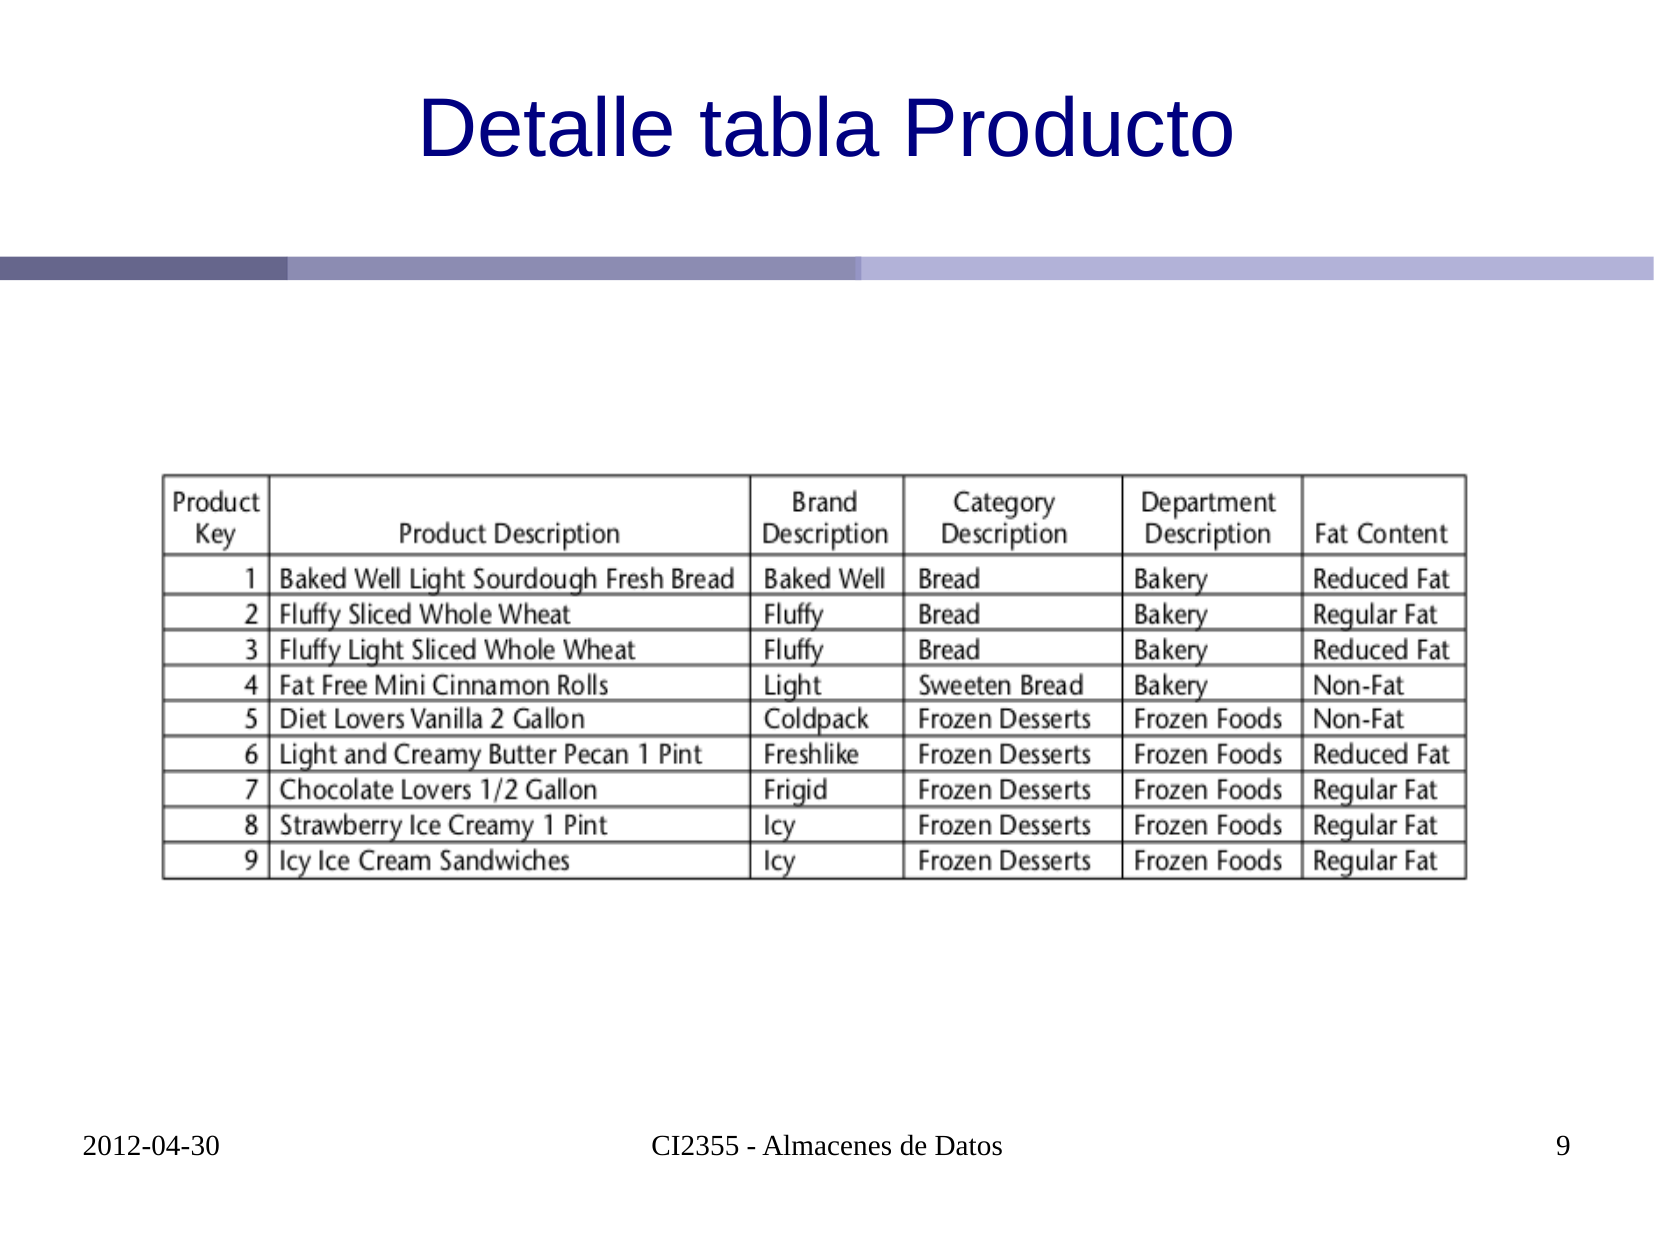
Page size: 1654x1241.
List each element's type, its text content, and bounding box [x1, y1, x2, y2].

title Detalle tabla Producto [0, 0, 1654, 257]
picture [134, 443, 1501, 901]
